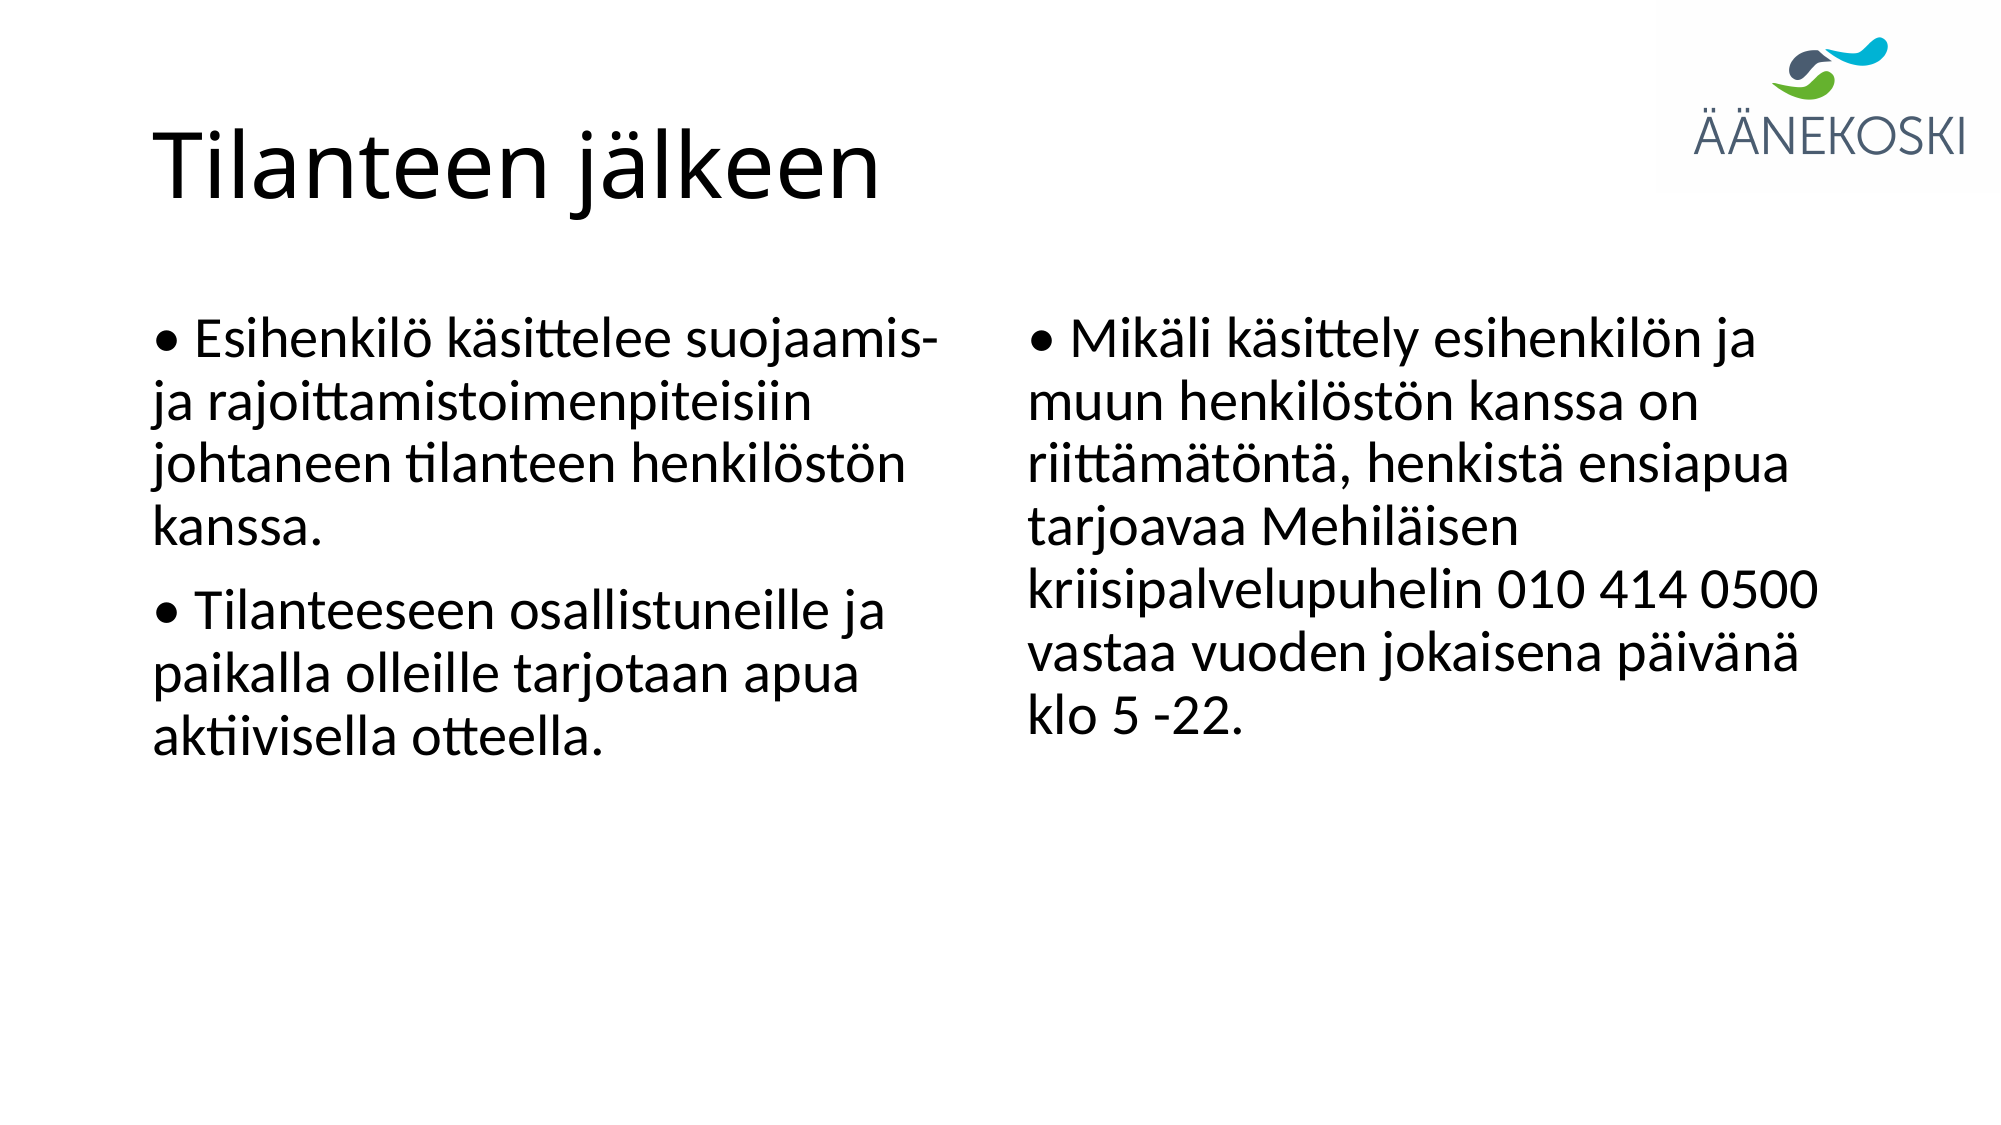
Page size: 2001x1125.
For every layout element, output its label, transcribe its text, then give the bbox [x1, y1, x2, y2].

picture [1656, 0, 2000, 193]
list • Mikäli käsittely esihenkilön ja muun henkilöstön kanssa on riittämätöntä, henkistä ensiapua tarjoavaa Mehiläisen kriisipalvelupuhelin 010 414 0500 vastaa vuoden jokaisena päivänä klo 5 -22. [1012, 299, 1863, 1014]
title Tilanteen jälkeen [137, 59, 1863, 278]
list • Esihenkilö käsittelee suojaamis- ja rajoittamistoimenpiteisiin johtaneen tilanteen henkilöstön kanssa. • Tilanteeseen osallistuneille ja paikalla olleille tarjotaan apua aktiivisella otteella. [137, 299, 988, 1014]
